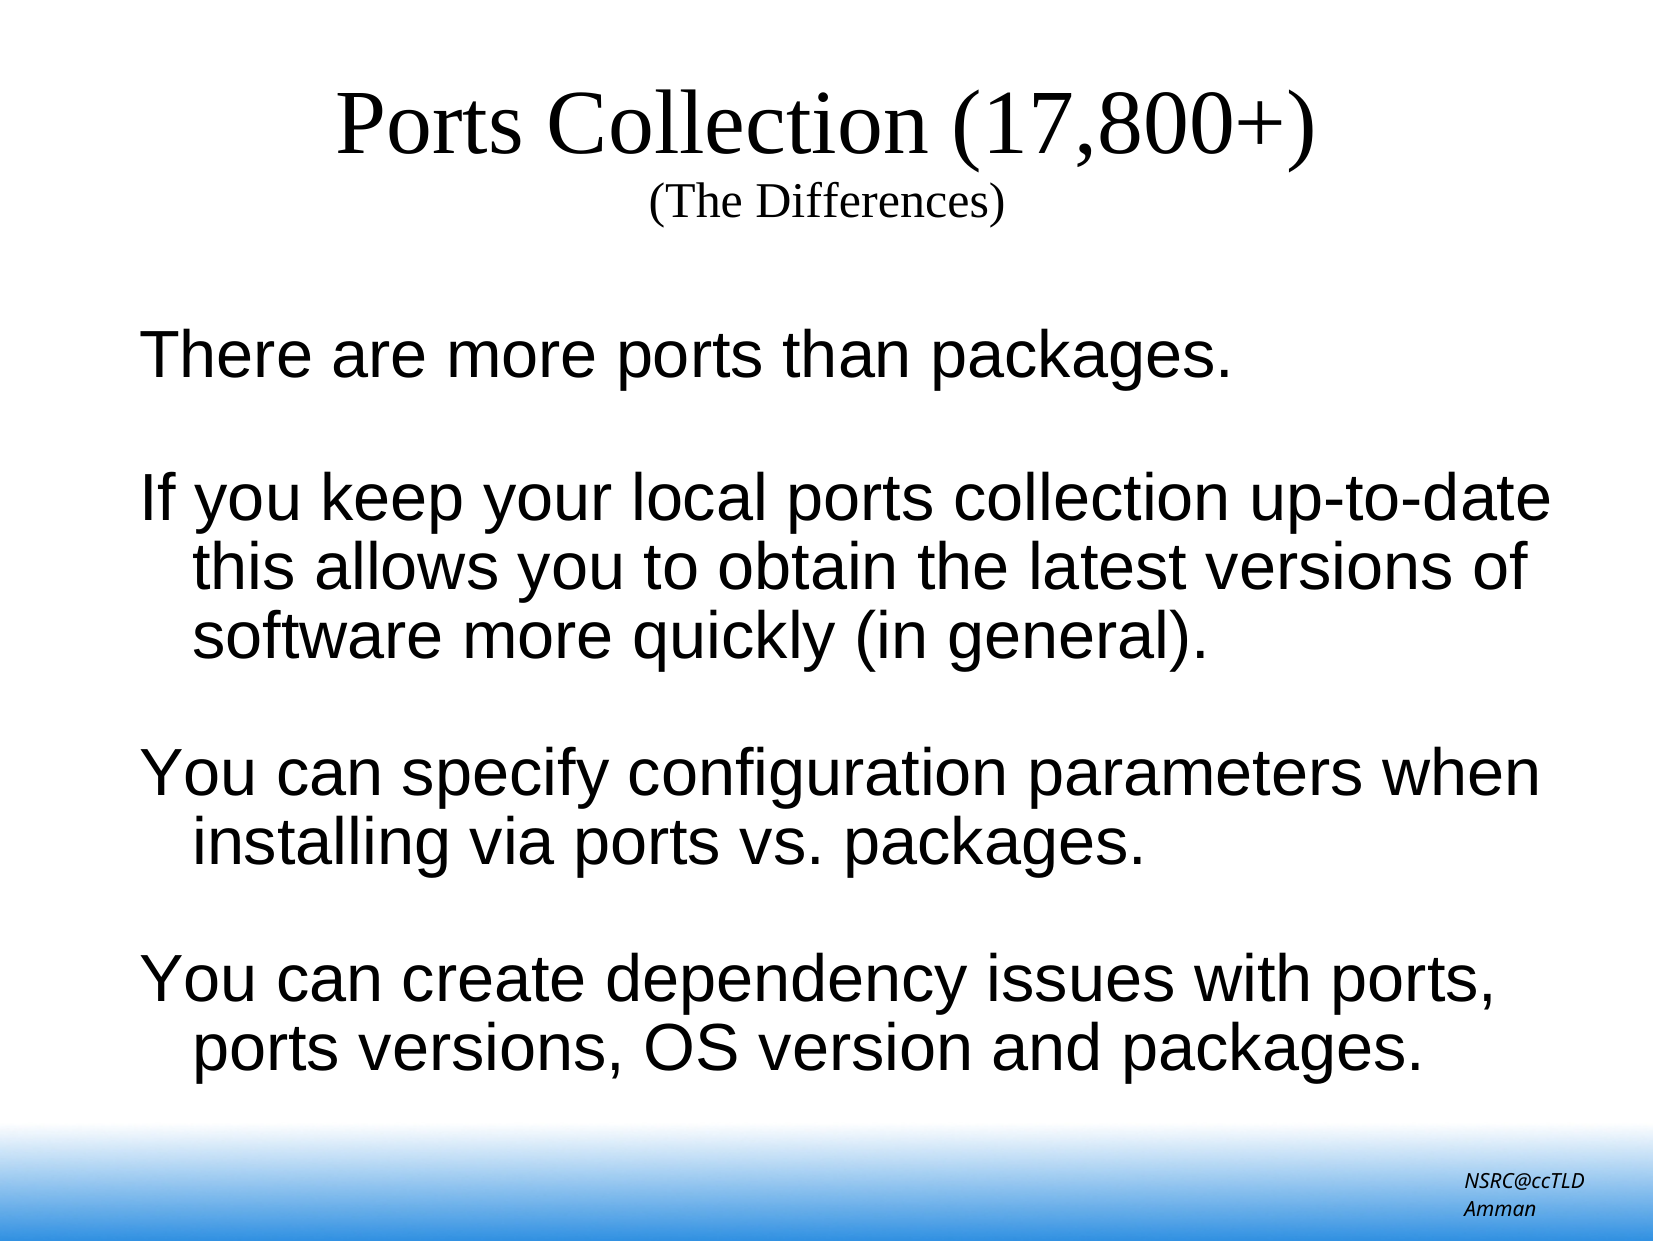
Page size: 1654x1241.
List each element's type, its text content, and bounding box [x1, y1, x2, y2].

list There are more ports than packages. If you keep your local ports collection up-to-date this allows you to obtain the latest versions of software more quickly (in general). You can specify configuration parameters when installing via ports vs. packages. You can create dependency issues with ports, ports versions, OS version and packages. [121, 322, 1561, 1133]
title Ports Collection (17,800+) (The Differences) [121, 46, 1534, 254]
picture [0, 1122, 1653, 1241]
